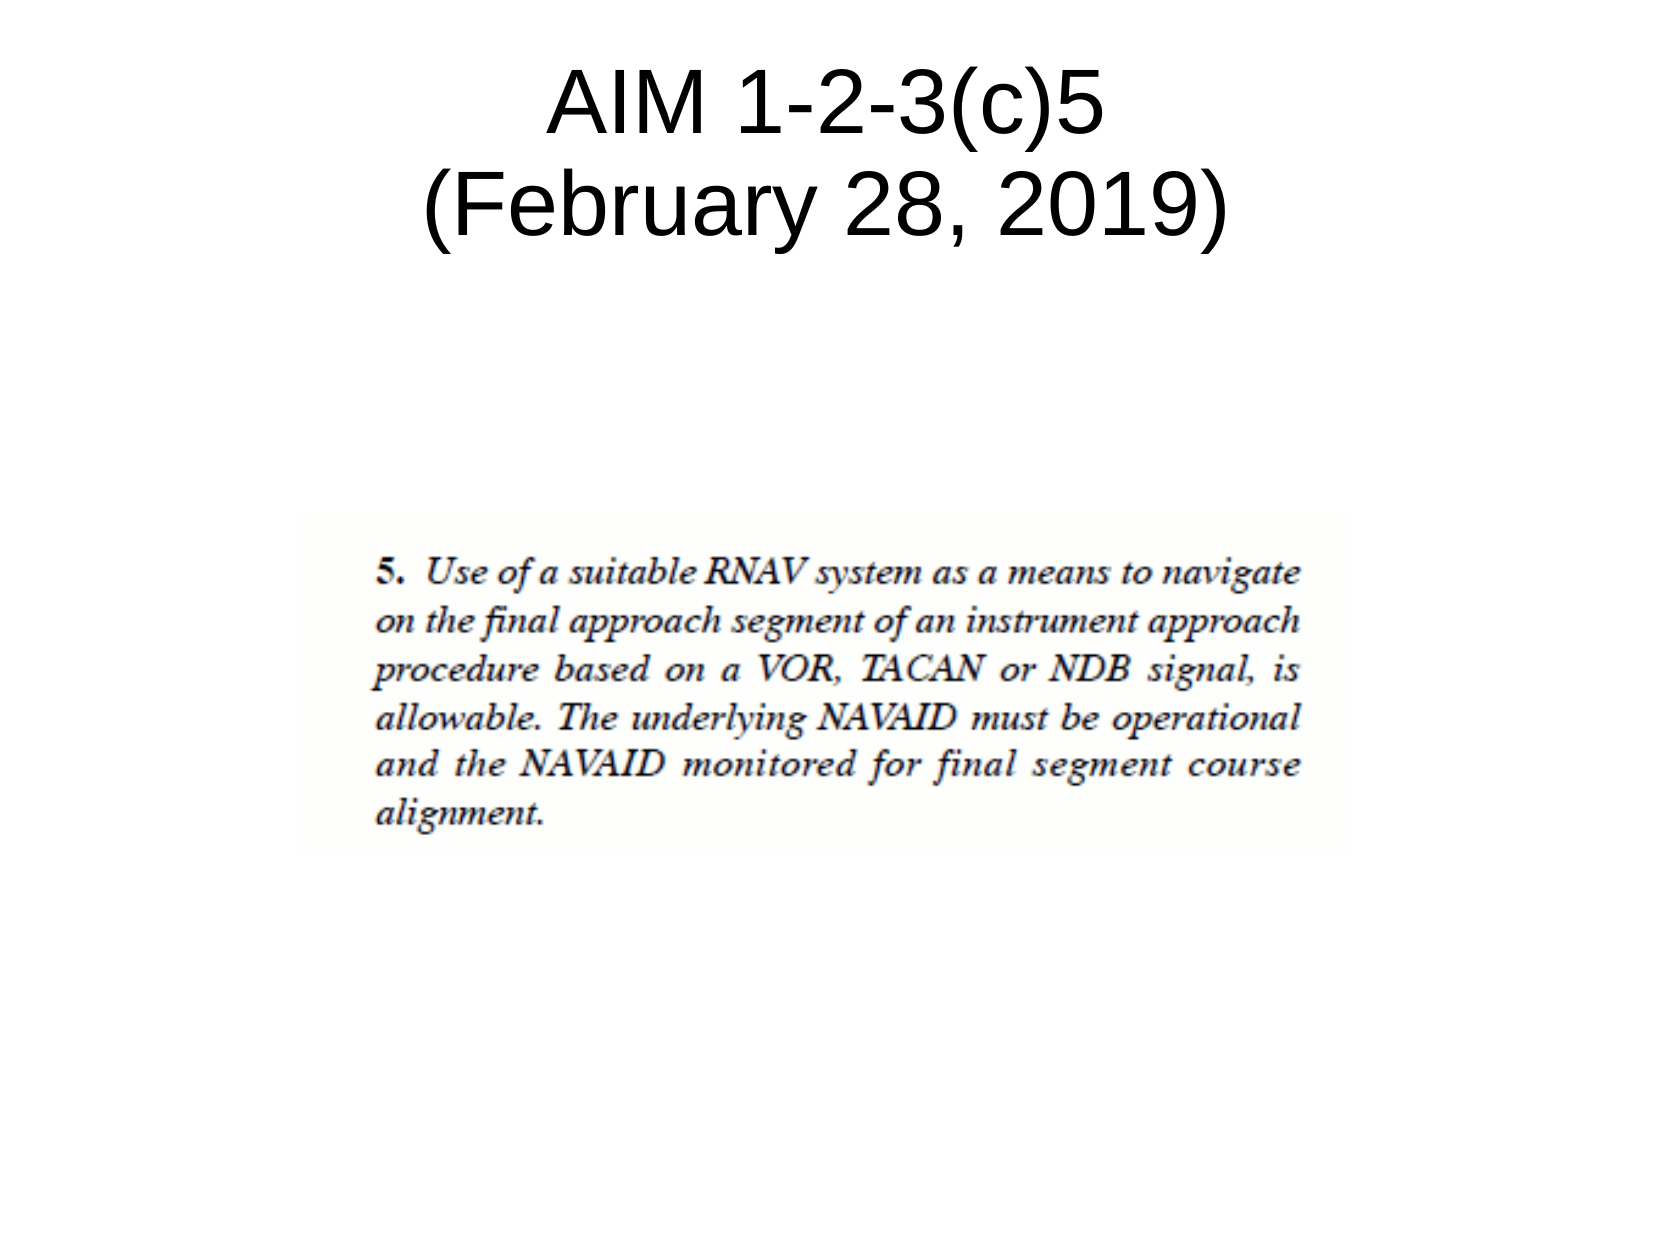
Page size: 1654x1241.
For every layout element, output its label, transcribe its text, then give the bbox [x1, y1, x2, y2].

title AIM 1-2-3(c)5 (February 28, 2019) [82, 49, 1571, 257]
picture [300, 514, 1351, 852]
